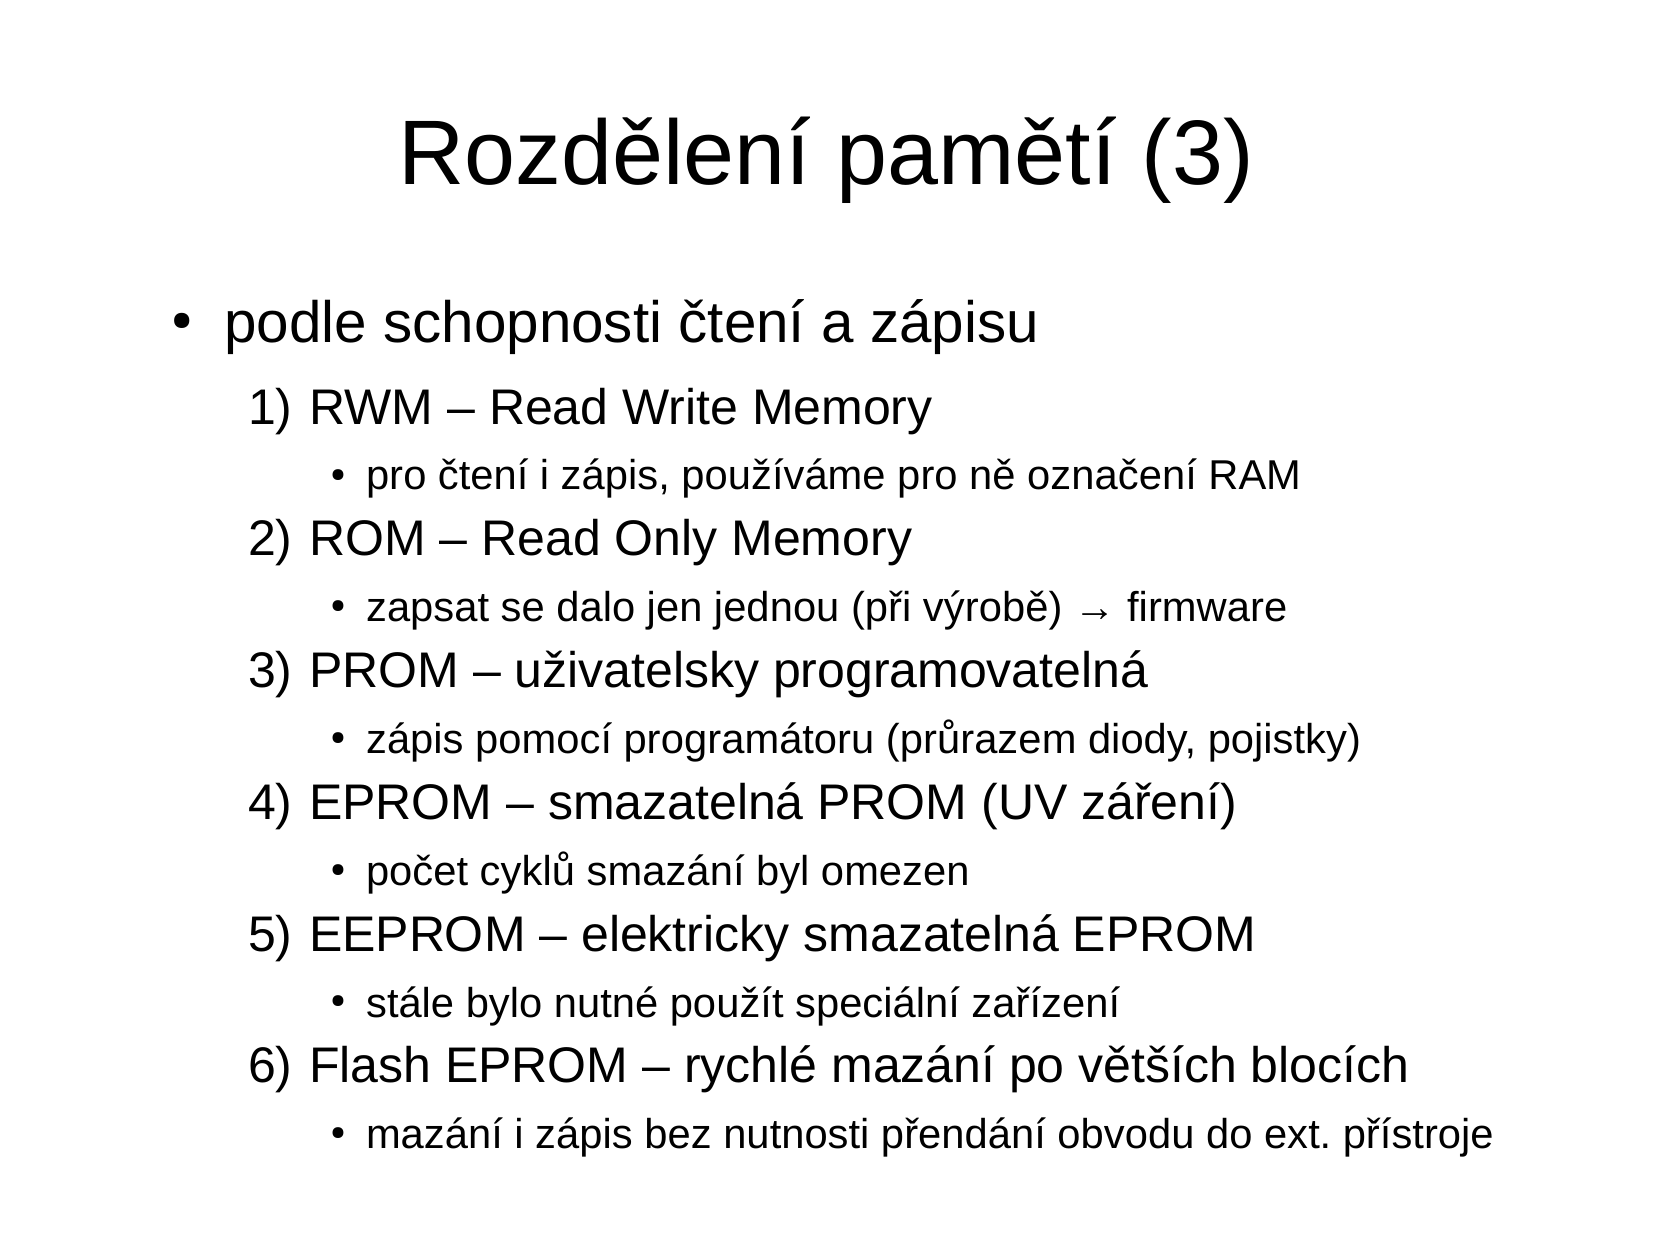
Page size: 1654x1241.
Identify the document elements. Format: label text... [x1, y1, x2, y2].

list podle schopnosti čtení a zápisu RWM – Read Write Memory pro čtení i zápis, používáme pro ně označení RAM ROM – Read Only Memory zapsat se dalo jen jednou (při výrobě) → firmware PROM – uživatelsky programovatelná zápis pomocí programátoru (průrazem diody, pojistky) EPROM – smazatelná PROM (UV záření) počet cyklů smazání byl omezen EEPROM – elektricky smazatelná EPROM stále bylo nutné použít speciální zařízení Flash EPROM – rychlé mazání po větších blocích mazání i zápis bez nutnosti přendání obvodu do ext. přístroje [82, 290, 1571, 1160]
title Rozdělení pamětí (3) [82, 56, 1571, 250]
